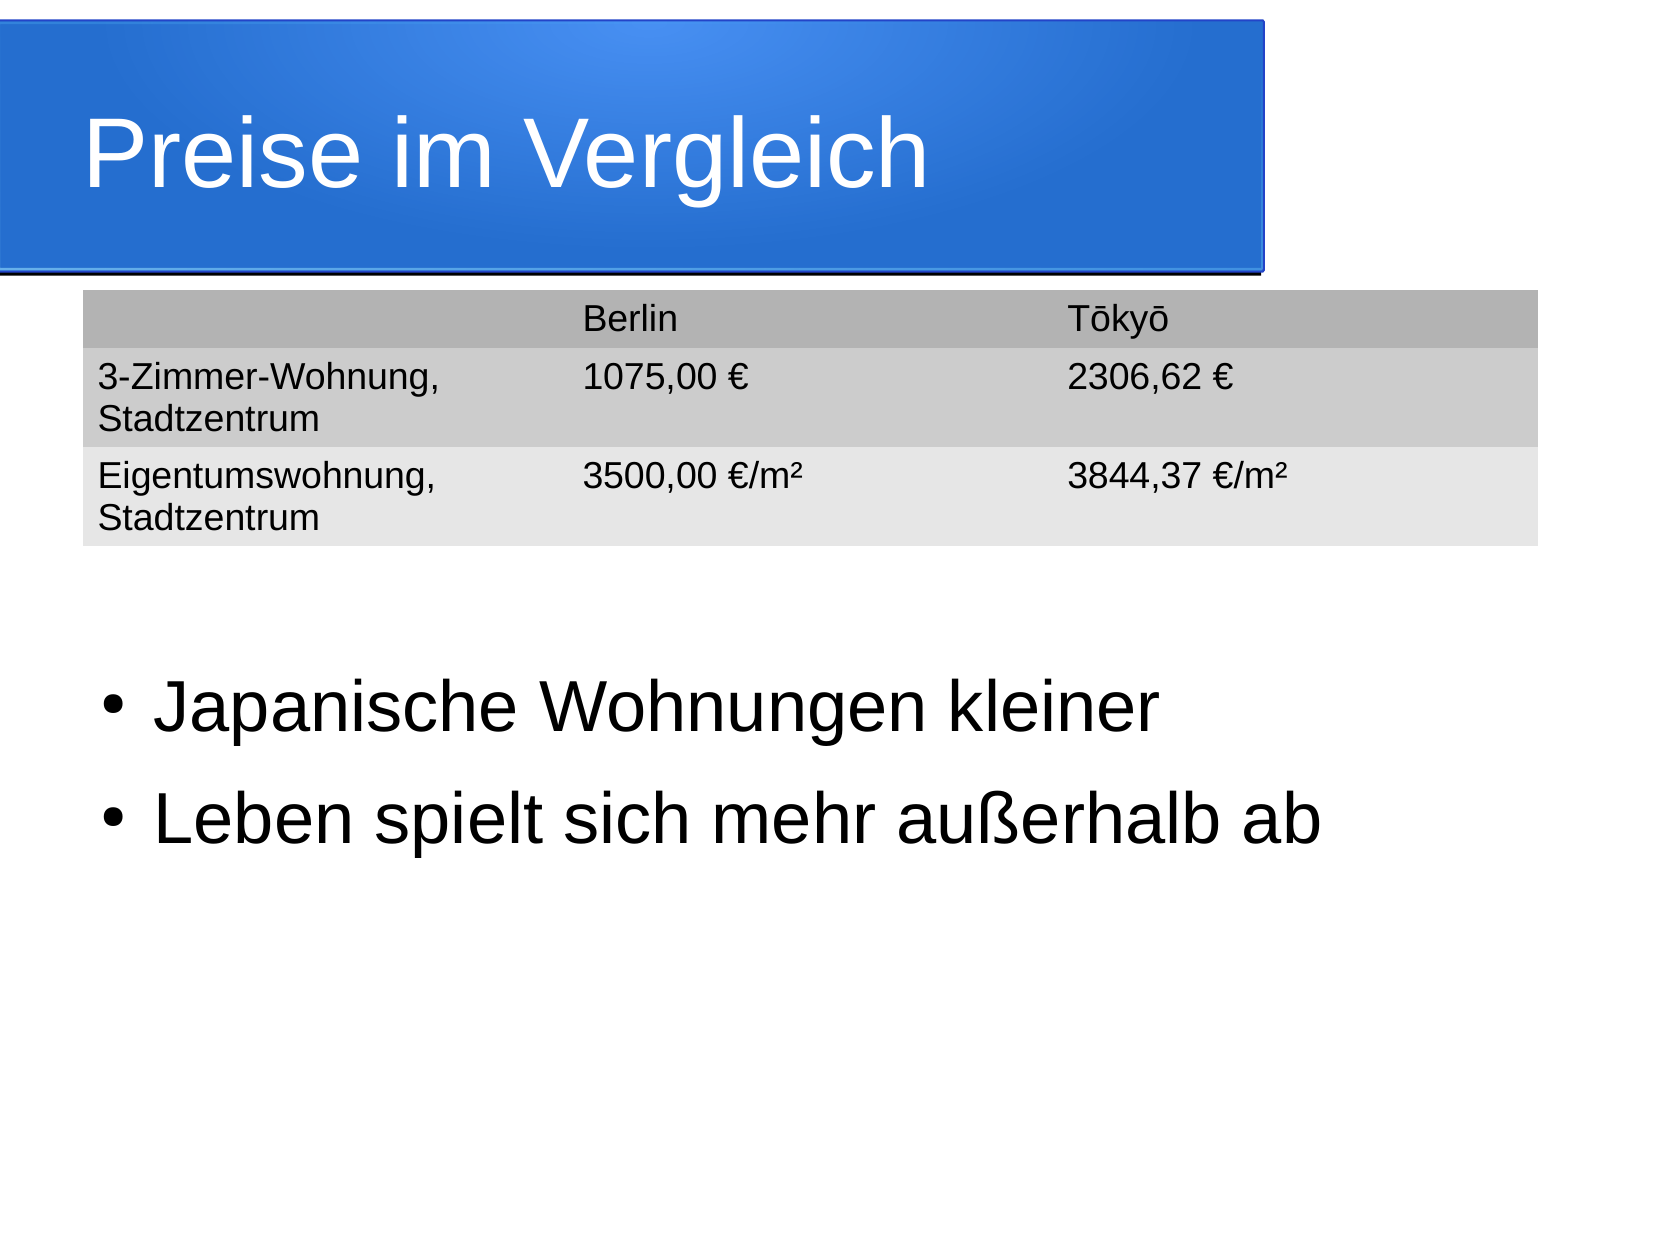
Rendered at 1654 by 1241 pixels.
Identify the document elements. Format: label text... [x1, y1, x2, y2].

table_header Tōkyō [1053, 290, 1538, 348]
table_header [83, 290, 568, 348]
list Japanische Wohnungen kleiner Leben spielt sich mehr außerhalb ab [82, 665, 1538, 1009]
table_cell Eigentumswohnung, Stadtzentrum [83, 447, 568, 546]
table_cell 3500,00 €/m² [568, 447, 1053, 546]
table_cell 2306,62 € [1053, 348, 1538, 447]
table_cell 3844,37 €/m² [1053, 447, 1538, 546]
table_header Berlin [568, 290, 1053, 348]
title Preise im Vergleich [82, 49, 1250, 257]
table_cell 3-Zimmer-Wohnung, Stadtzentrum [83, 348, 568, 447]
table_cell 1075,00 € [568, 348, 1053, 447]
